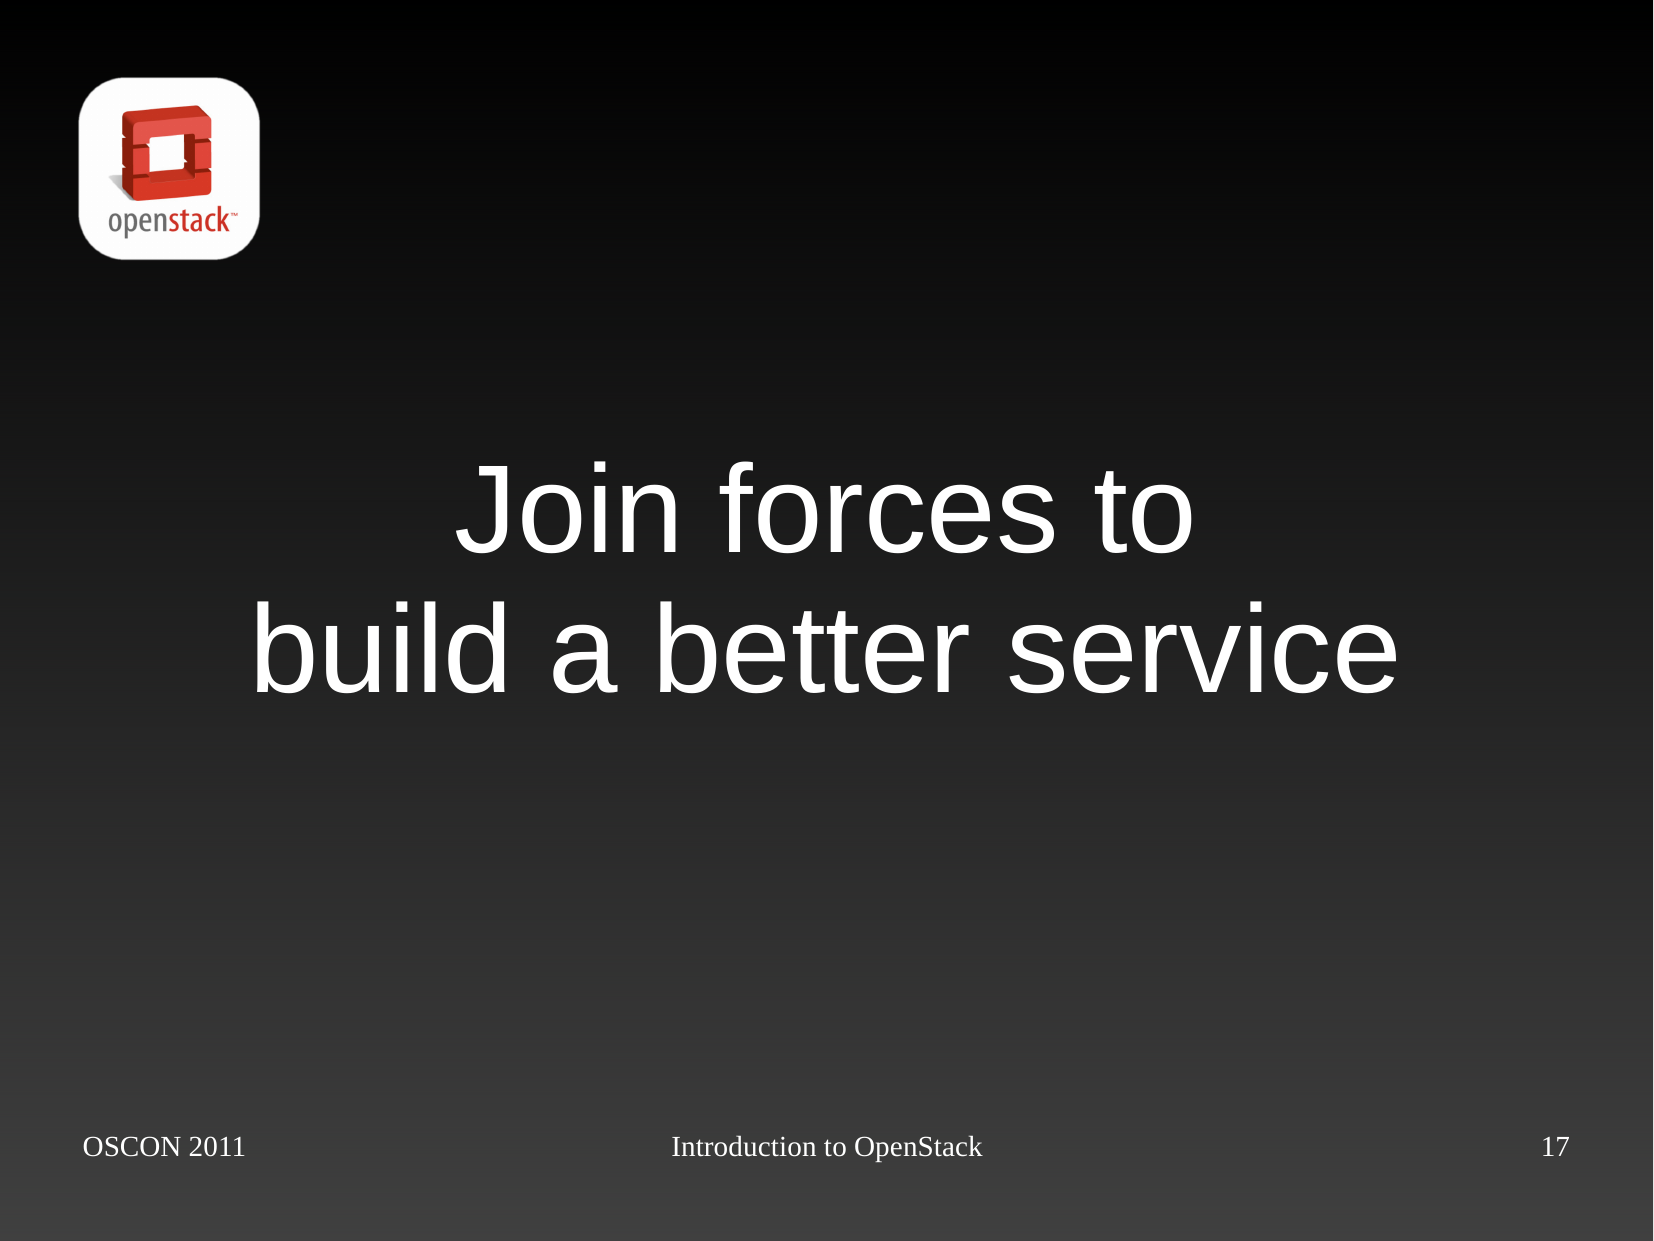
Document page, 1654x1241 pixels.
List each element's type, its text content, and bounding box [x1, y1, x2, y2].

picture [0, 0, 1654, 1241]
subtitle Join forces to build a better service [82, 56, 1571, 1102]
